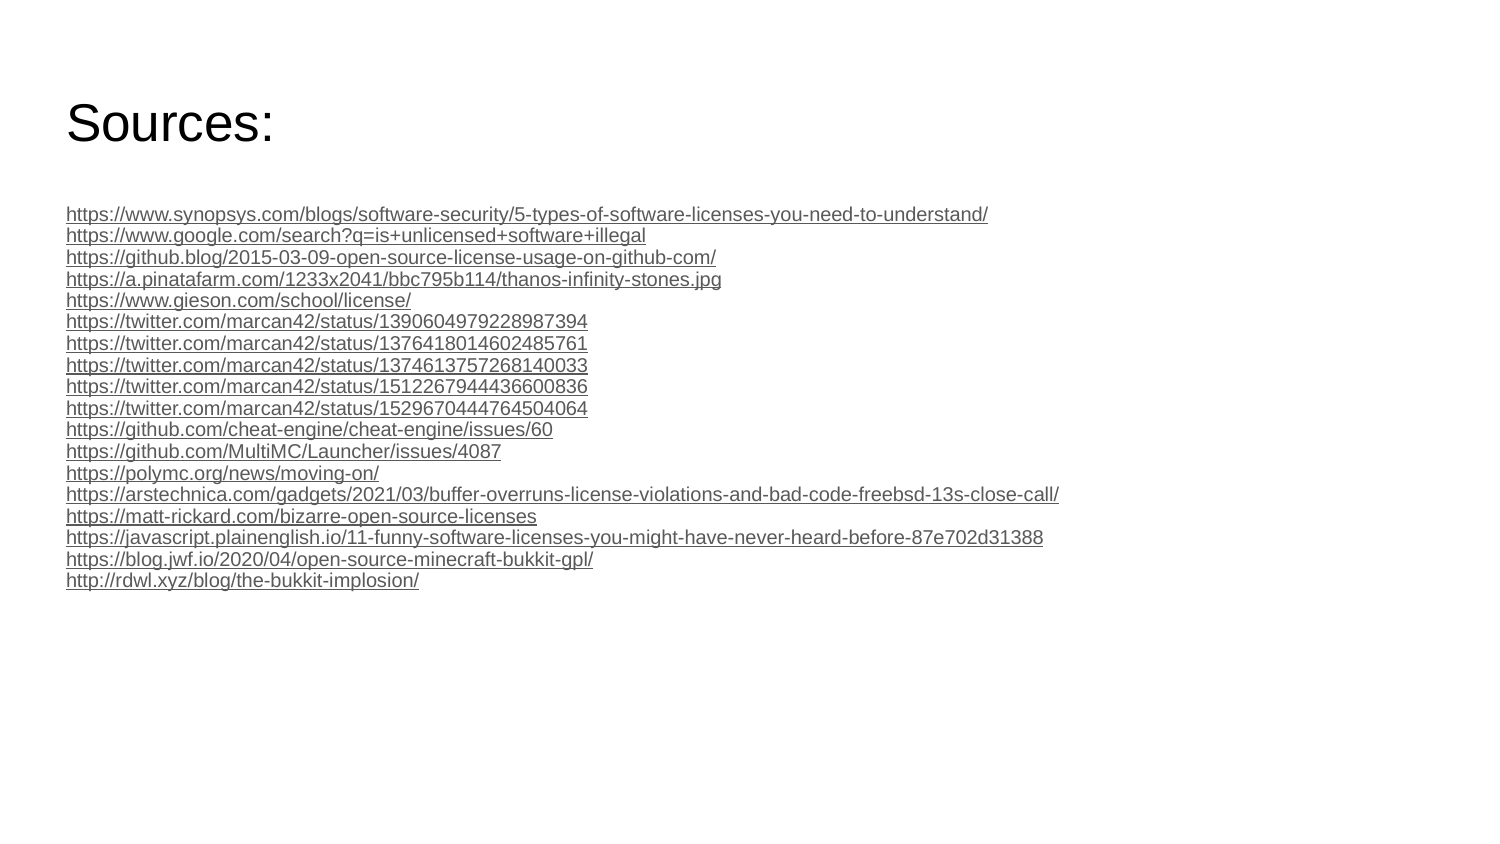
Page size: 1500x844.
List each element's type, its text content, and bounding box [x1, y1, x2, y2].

list https://www.synopsys.com/blogs/software-security/5-types-of-software-licenses-you-need-to-understand/ https://www.google.com/search?q=is+unlicensed+software+illegal https://github.blog/2015-03-09-open-source-license-usage-on-github-com/ https://a.pinatafarm.com/1233x2041/bbc795b114/thanos-infinity-stones.jpg https://www.gieson.com/school/license/ https://twitter.com/marcan42/status/1390604979228987394 https://twitter.com/marcan42/status/1376418014602485761 https://twitter.com/marcan42/status/1374613757268140033 https://twitter.com/marcan42/status/1512267944436600836 https://twitter.com/marcan42/status/1529670444764504064 https://github.com/cheat-engine/cheat-engine/issues/60 https://github.com/MultiMC/Launcher/issues/4087 https://polymc.org/news/moving-on/ https://arstechnica.com/gadgets/2021/03/buffer-overruns-license-violations-and-bad-code-freebsd-13s-close-call/ https://matt-rickard.com/bizarre-open-source-licenses https://javascript.plainenglish.io/11-funny-software-licenses-you-might-have-never-heard-before-87e702d31388 https://blog.jwf.io/2020/04/open-source-minecraft-bukkit-gpl/ http://rdwl.xyz/blog/the-bukkit-implosion/ [51, 189, 1449, 819]
title Sources: [51, 72, 1449, 167]
